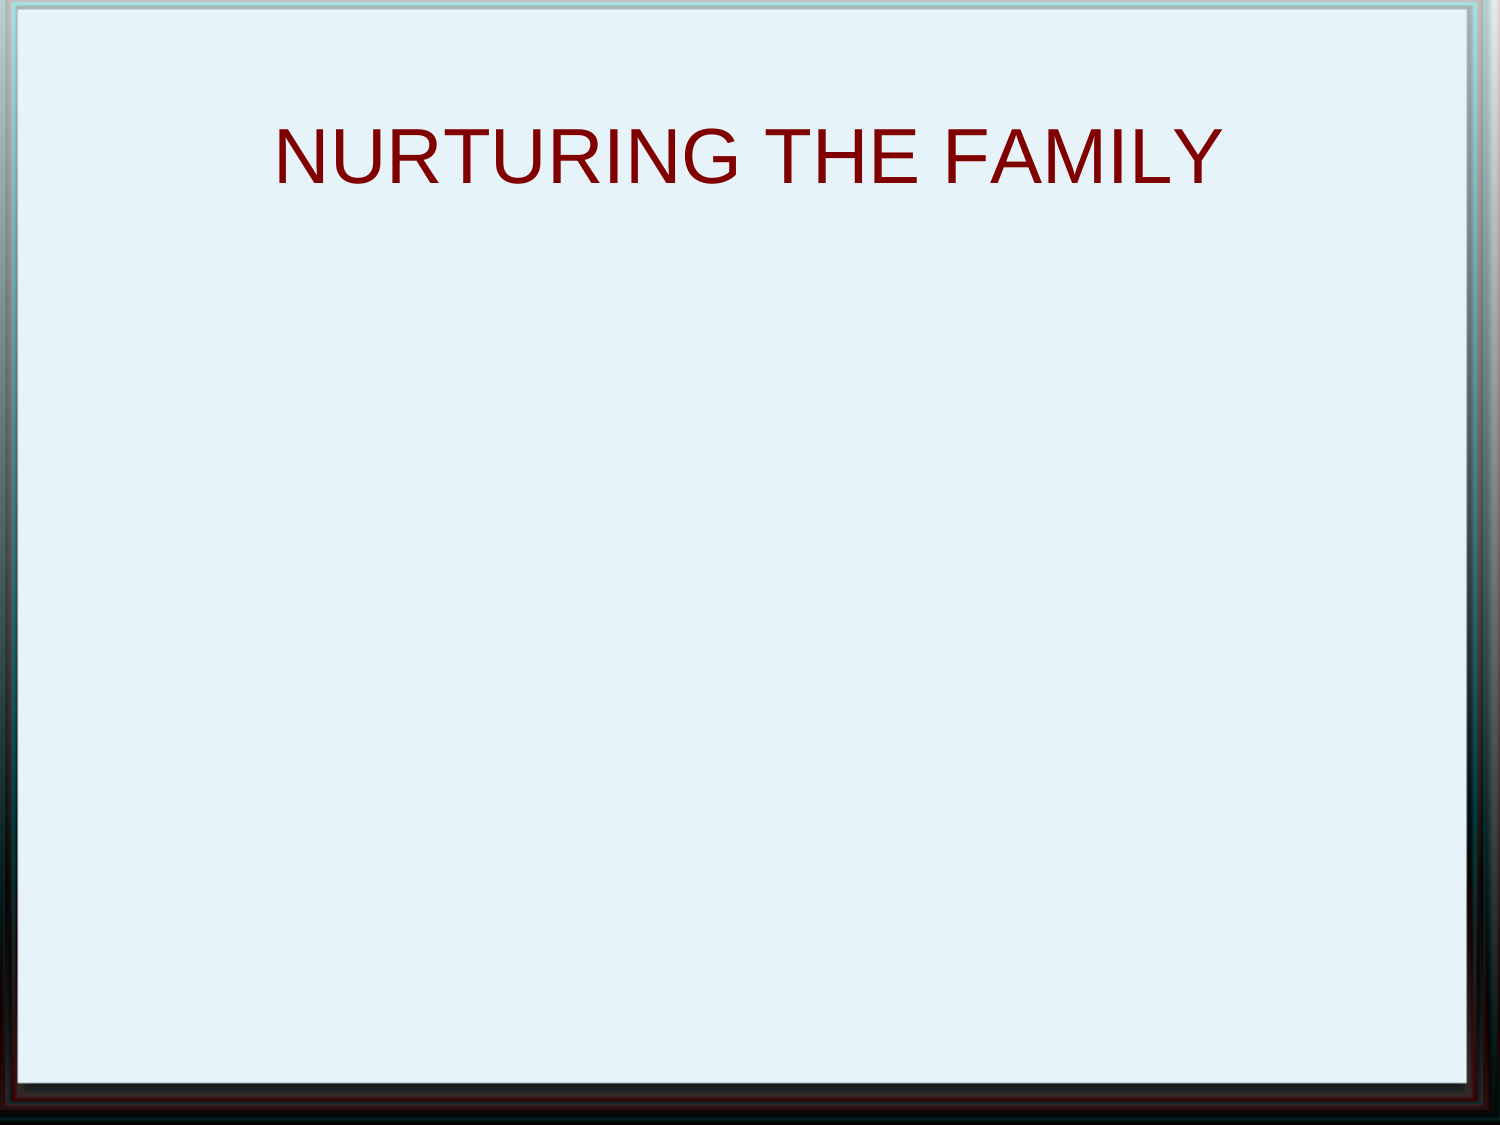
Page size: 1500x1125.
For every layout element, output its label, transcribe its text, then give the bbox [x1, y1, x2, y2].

picture [0, 0, 1500, 1125]
title NURTURING THE FAMILY [107, 80, 1393, 233]
